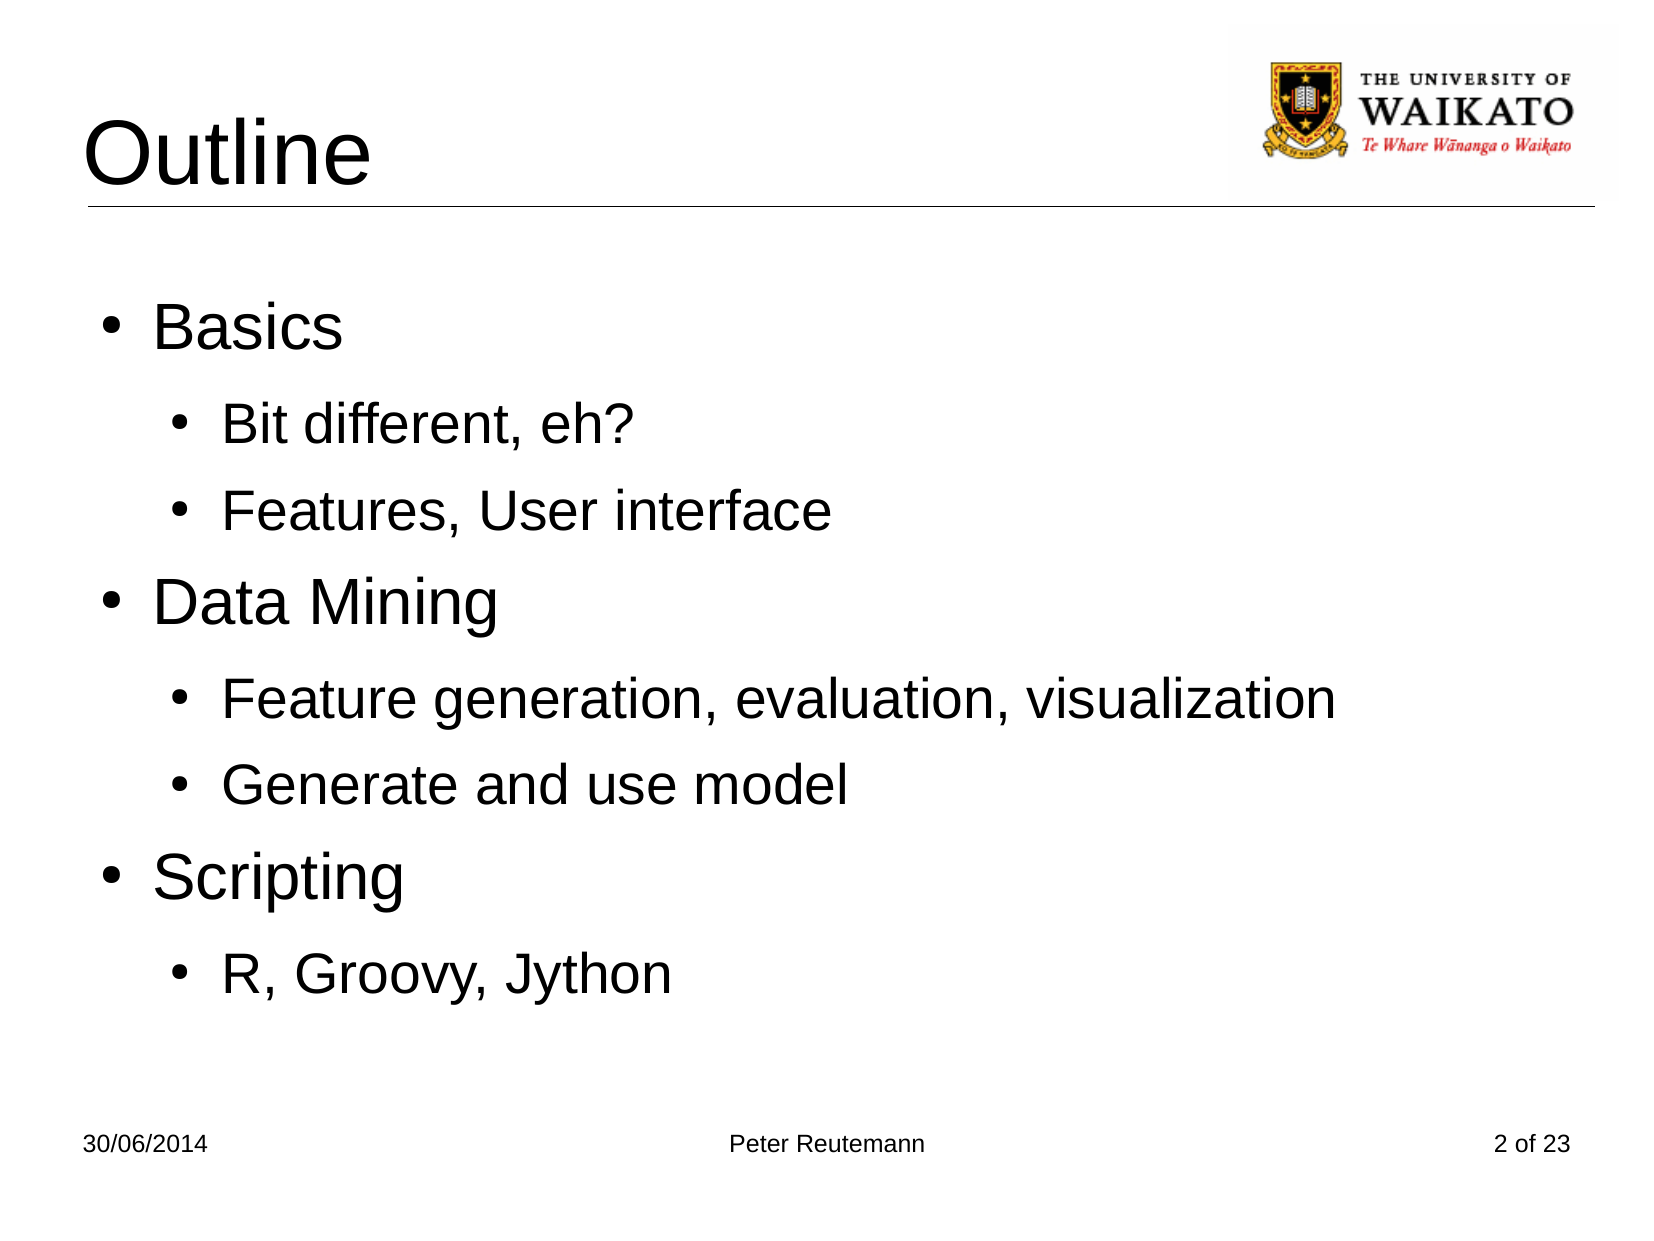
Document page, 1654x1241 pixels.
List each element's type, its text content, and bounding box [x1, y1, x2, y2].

list Basics Bit different, eh? Features, User interface Data Mining Feature generation, evaluation, visualization Generate and use model Scripting R, Groovy, Jython [82, 290, 1571, 1010]
picture [1228, 24, 1619, 201]
title Outline [82, 49, 1571, 257]
